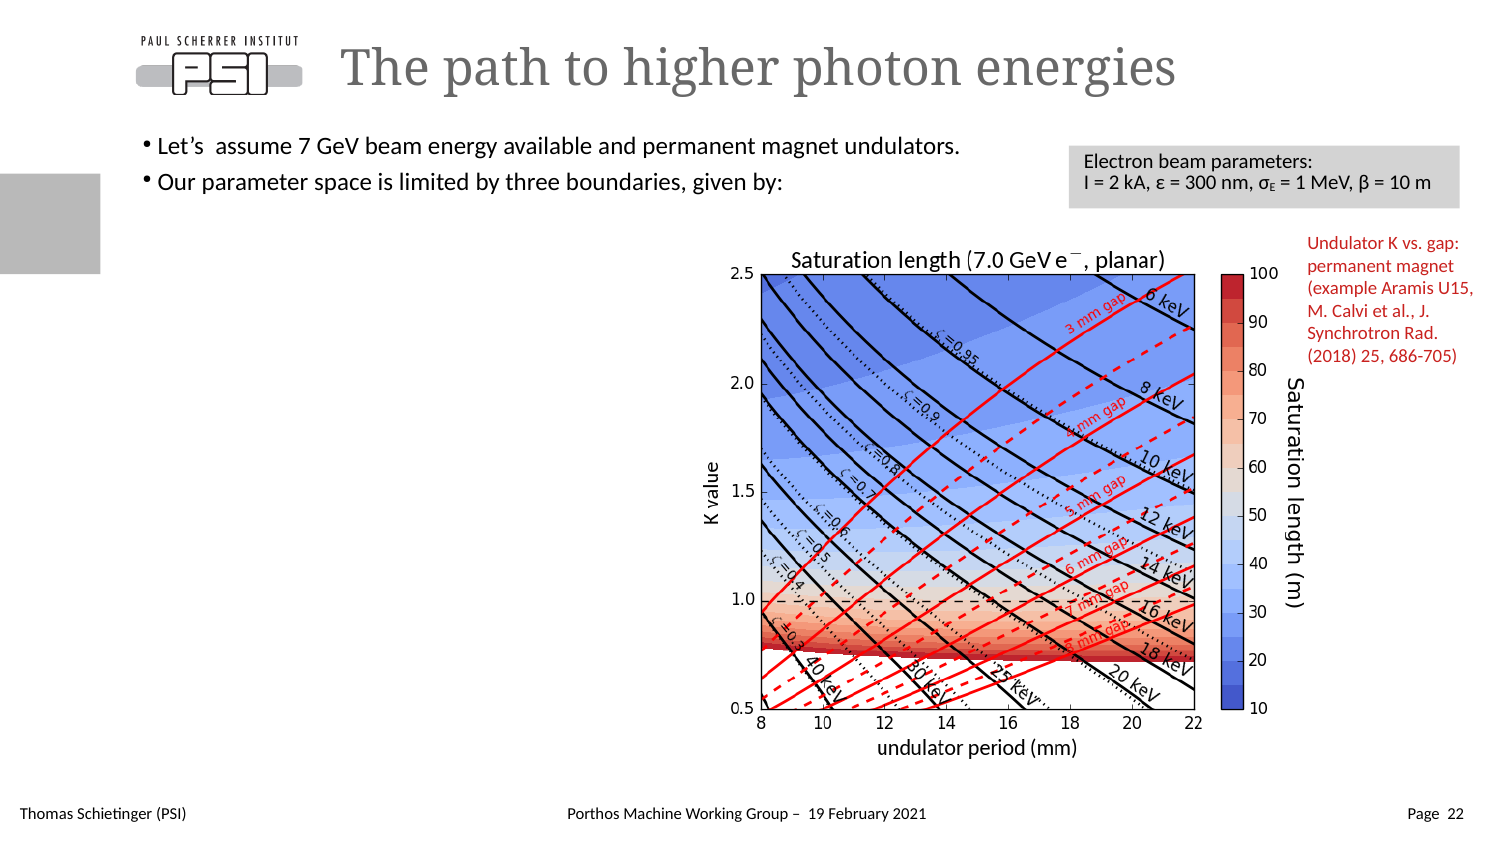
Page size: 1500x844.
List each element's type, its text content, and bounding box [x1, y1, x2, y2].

text_box Electron beam parameters: I = 2 kA, ε = 300 nm, σE = 1 MeV, β = 10 m [1068, 145, 1460, 209]
title The path to higher photon energies [340, 35, 1442, 98]
picture [652, 217, 1342, 796]
list Let’s assume 7 GeV beam energy available and permanent magnet undulators. Our parameter space is limited by three boundaries, given by: [135, 129, 1002, 766]
list Undulator K vs. gap: permanent magnet (example Aramis U15, M. Calvi et al., J. Synchrotron Rad.(2018) 25, 686-705) [1307, 230, 1488, 376]
